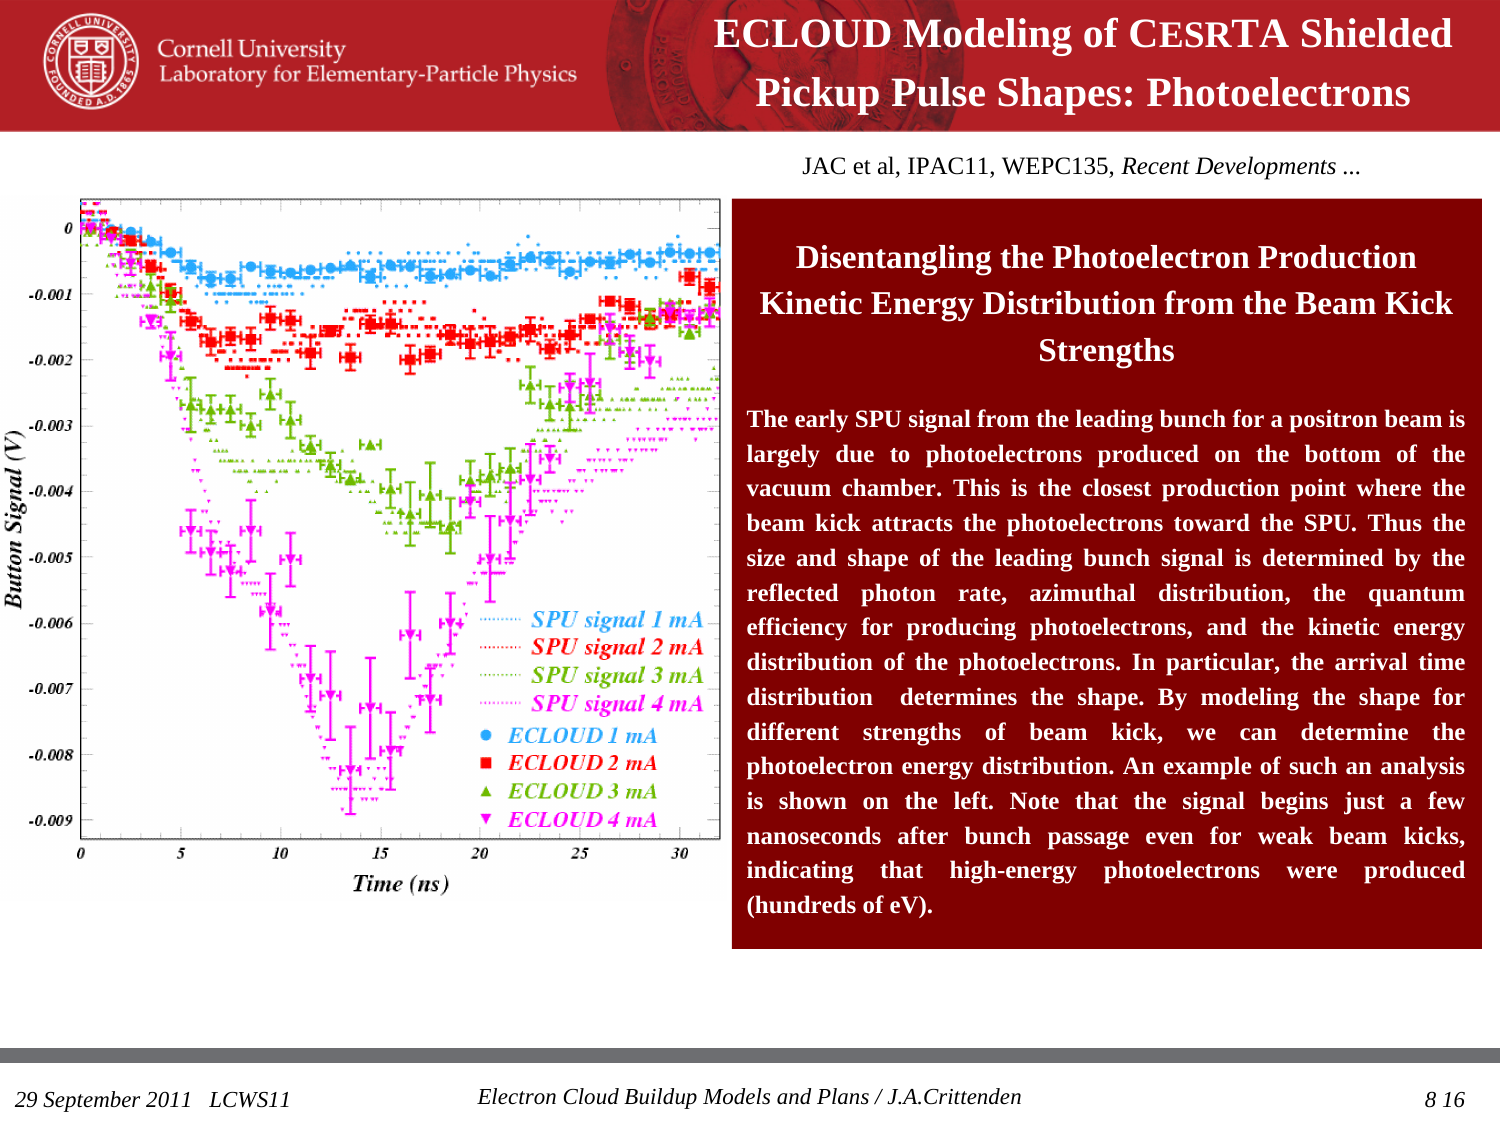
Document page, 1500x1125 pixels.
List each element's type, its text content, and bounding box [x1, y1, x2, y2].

picture [0, 0, 1500, 132]
text_box JAC et al, IPAC11, WEPC135, Recent Developments ... [787, 142, 1500, 188]
title ECLOUD Modeling of CESRTA Shielded Pickup Pulse Shapes: Photoelectrons [674, 0, 1492, 115]
text_box Disentangling the Photoelectron Production Kinetic Energy Distribution from the Beam Kick Strengths The early SPU signal from the leading bunch for a positron beam is largely due to photoelectrons produced on the bottom of the vacuum chamber. This is the closest production point where the beam kick attracts the photoelectrons toward the SPU. Thus the size and shape of the leading bunch signal is determined by the reflected photon rate, azimuthal distribution, the quantum efficiency for producing photoelectrons, and the kinetic energy distribution of the photoelectrons. In particular, the arrival time distribution determines the shape. By modeling the shape for different strengths of beam kick, we can determine the photoelectron energy distribution. An example of such an analysis is shown on the left. Note that the signal begins just a few nanoseconds after bunch passage even for weak beam kicks, indicating that high-energy photoelectrons were produced (hundreds of eV). [731, 198, 1482, 949]
picture [0, 195, 728, 902]
